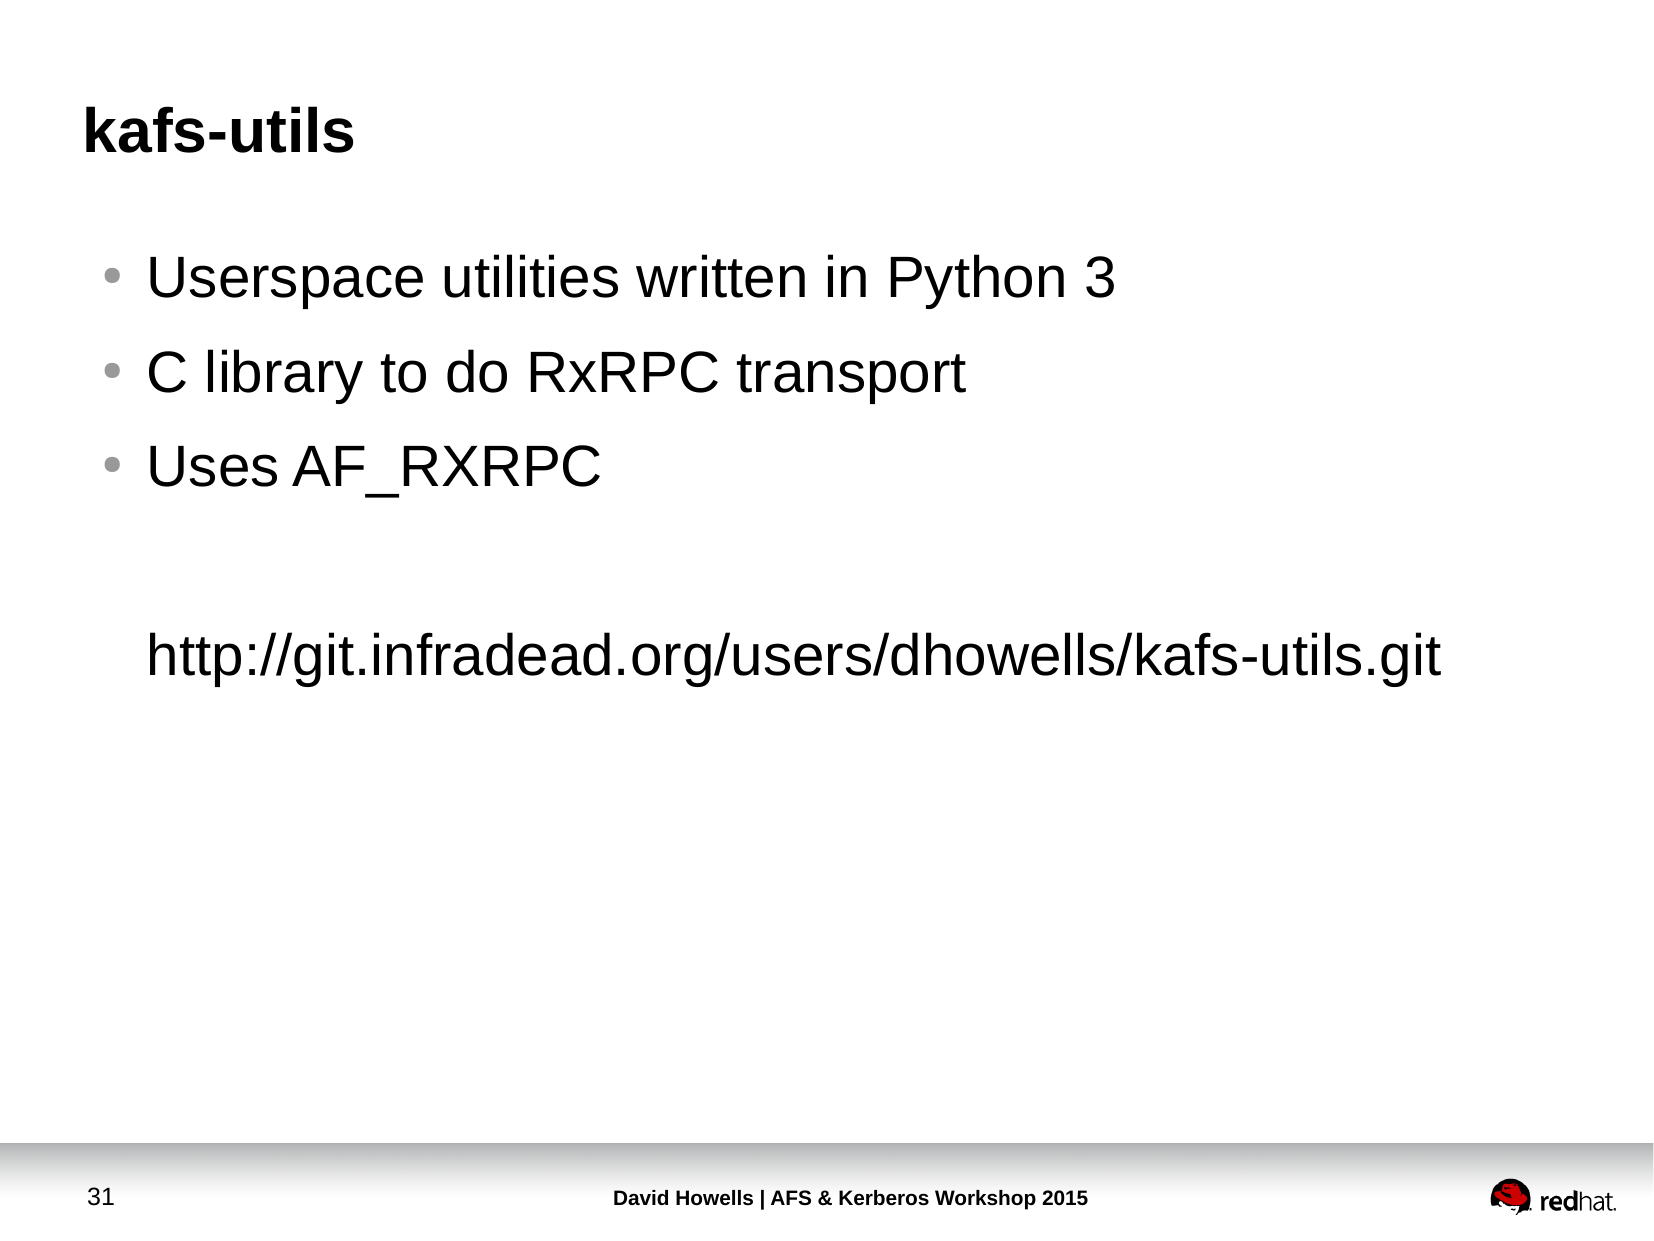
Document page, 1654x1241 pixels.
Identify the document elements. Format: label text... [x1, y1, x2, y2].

list Userspace utilities written in Python 3 C library to do RxRPC transport Uses AF_RXRPC http://git.infradead.org/users/dhowells/kafs-utils.git [86, 244, 1576, 1039]
picture [0, 1143, 1654, 1241]
title kafs-utils [82, 37, 1571, 226]
